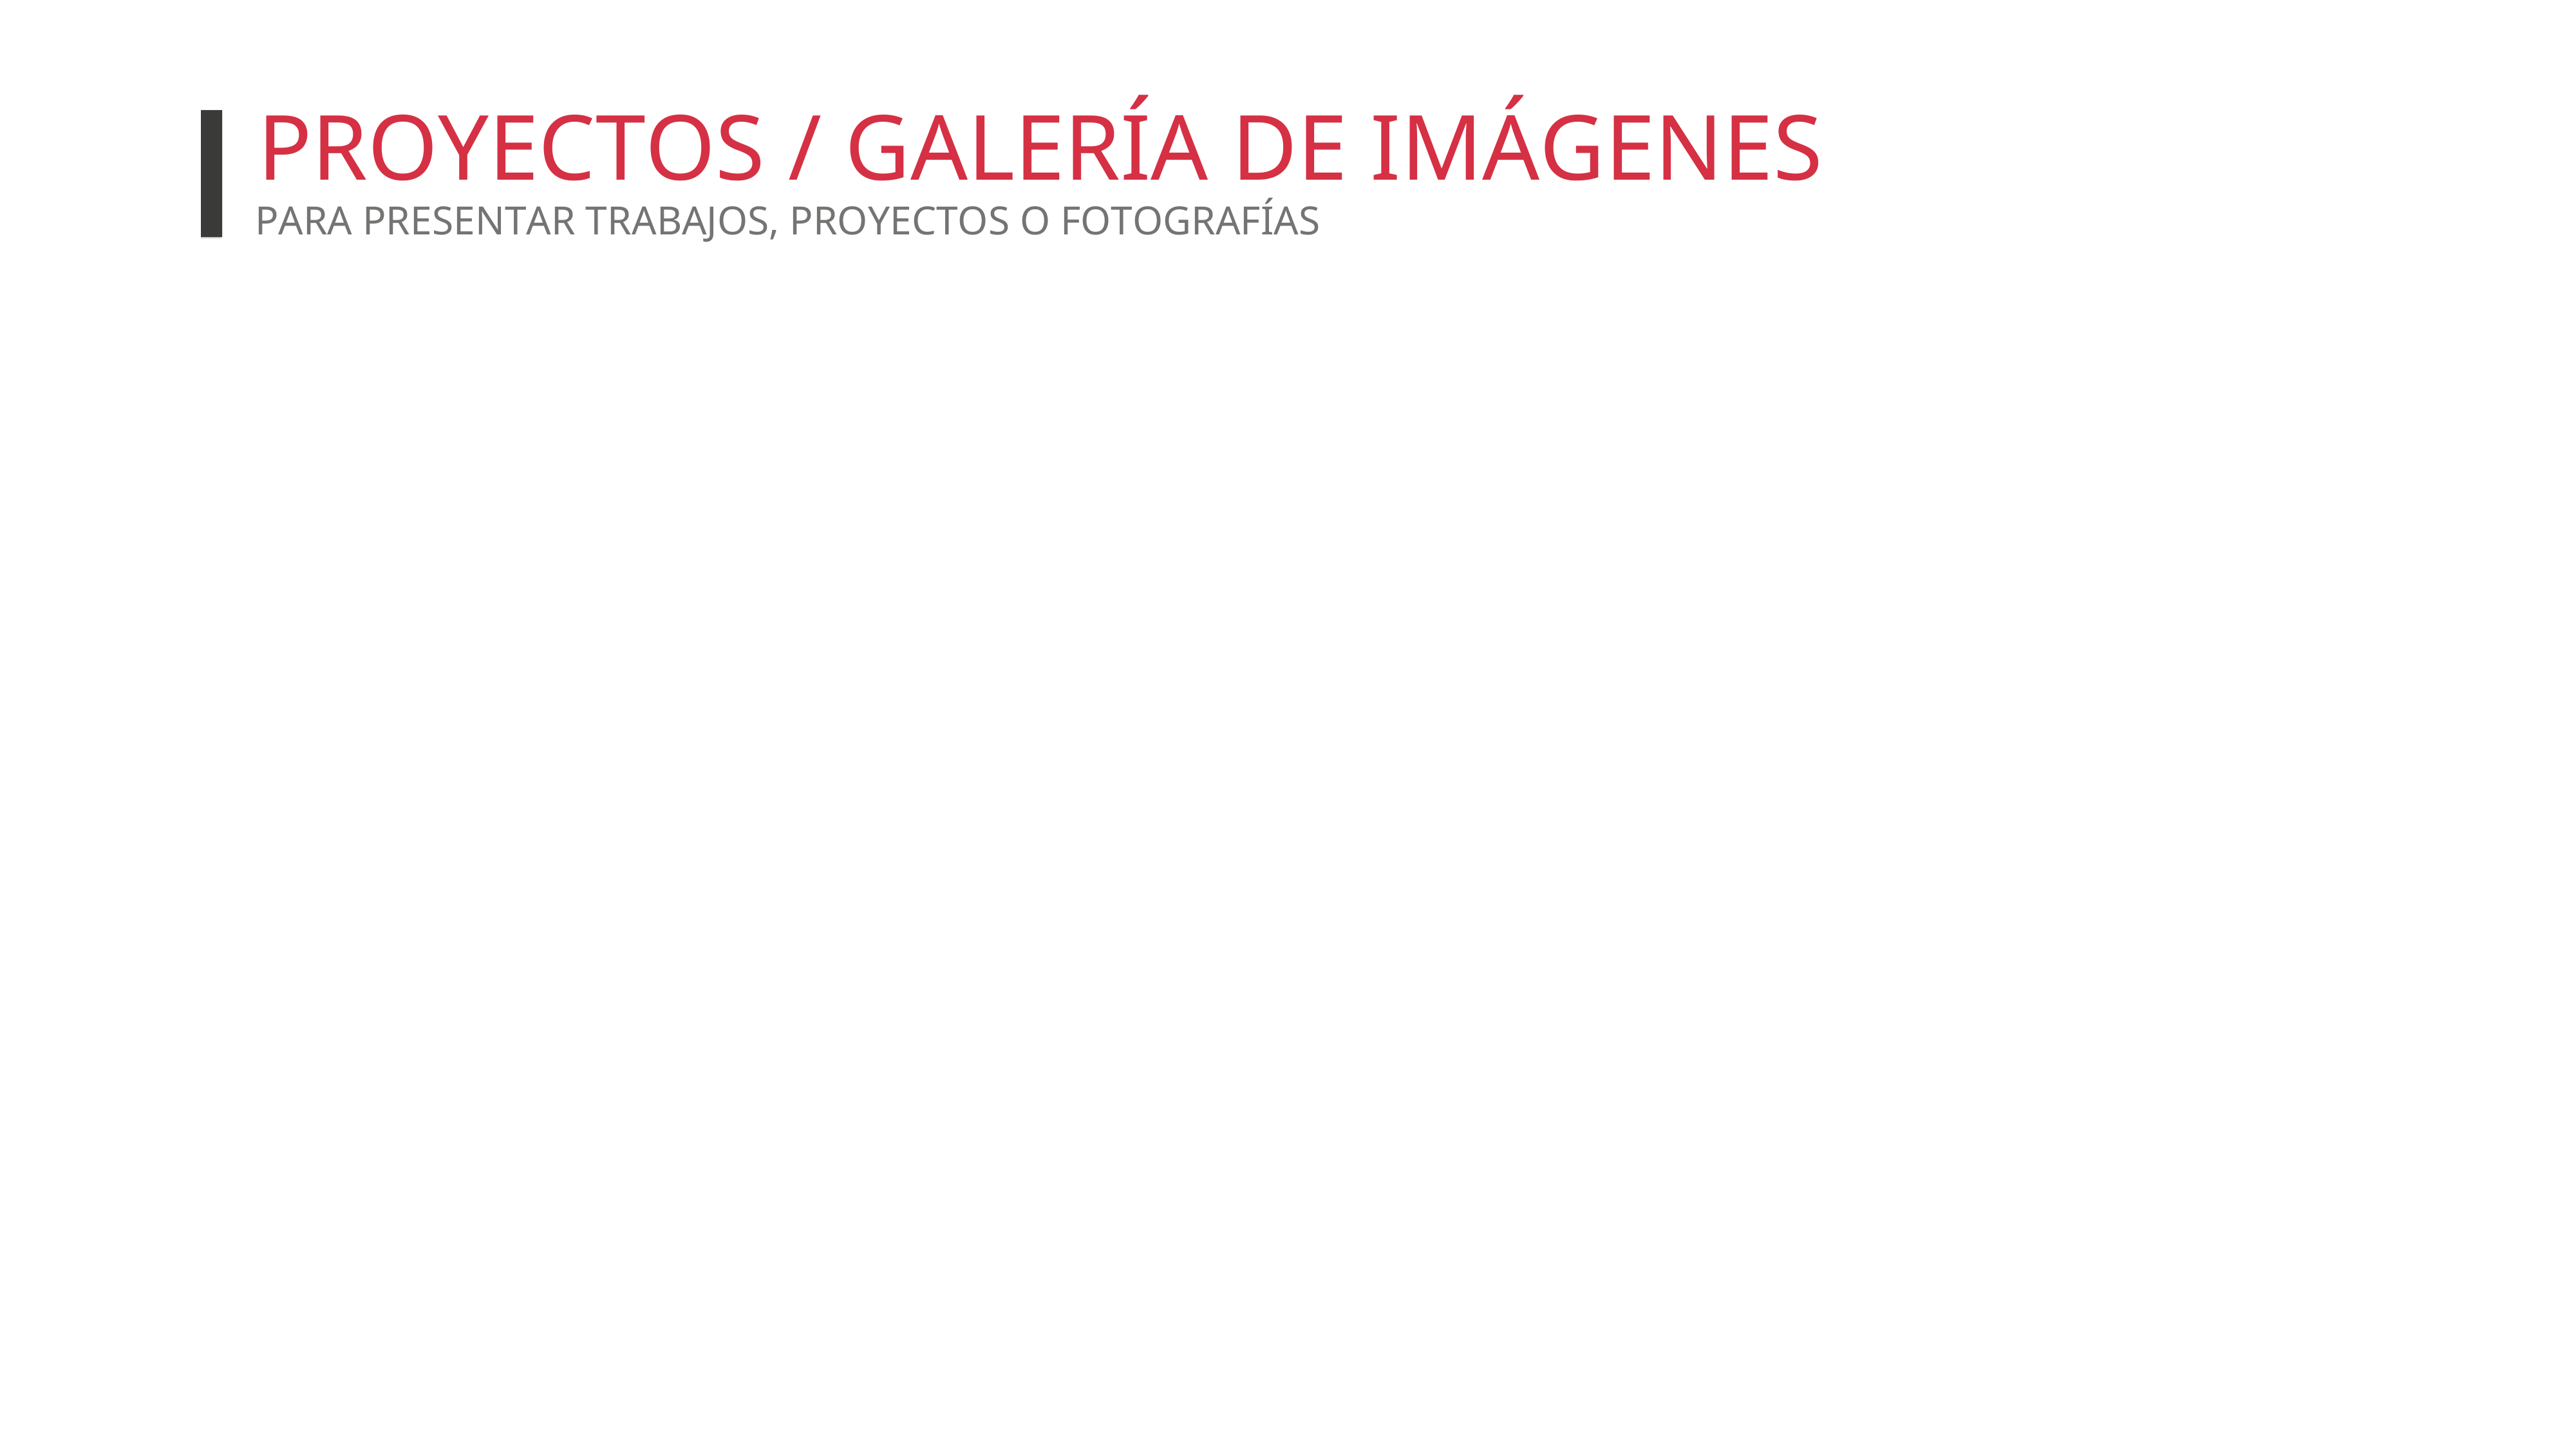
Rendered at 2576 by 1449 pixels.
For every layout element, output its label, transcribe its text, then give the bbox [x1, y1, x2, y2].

text_box PROYECTOS / GALERÍA DE IMÁGENES [248, 85, 2402, 204]
text_box [201, 109, 223, 238]
text_box PARA PRESENTAR TRABAJOS, PROYECTOS O FOTOGRAFÍAS [245, 191, 2400, 248]
